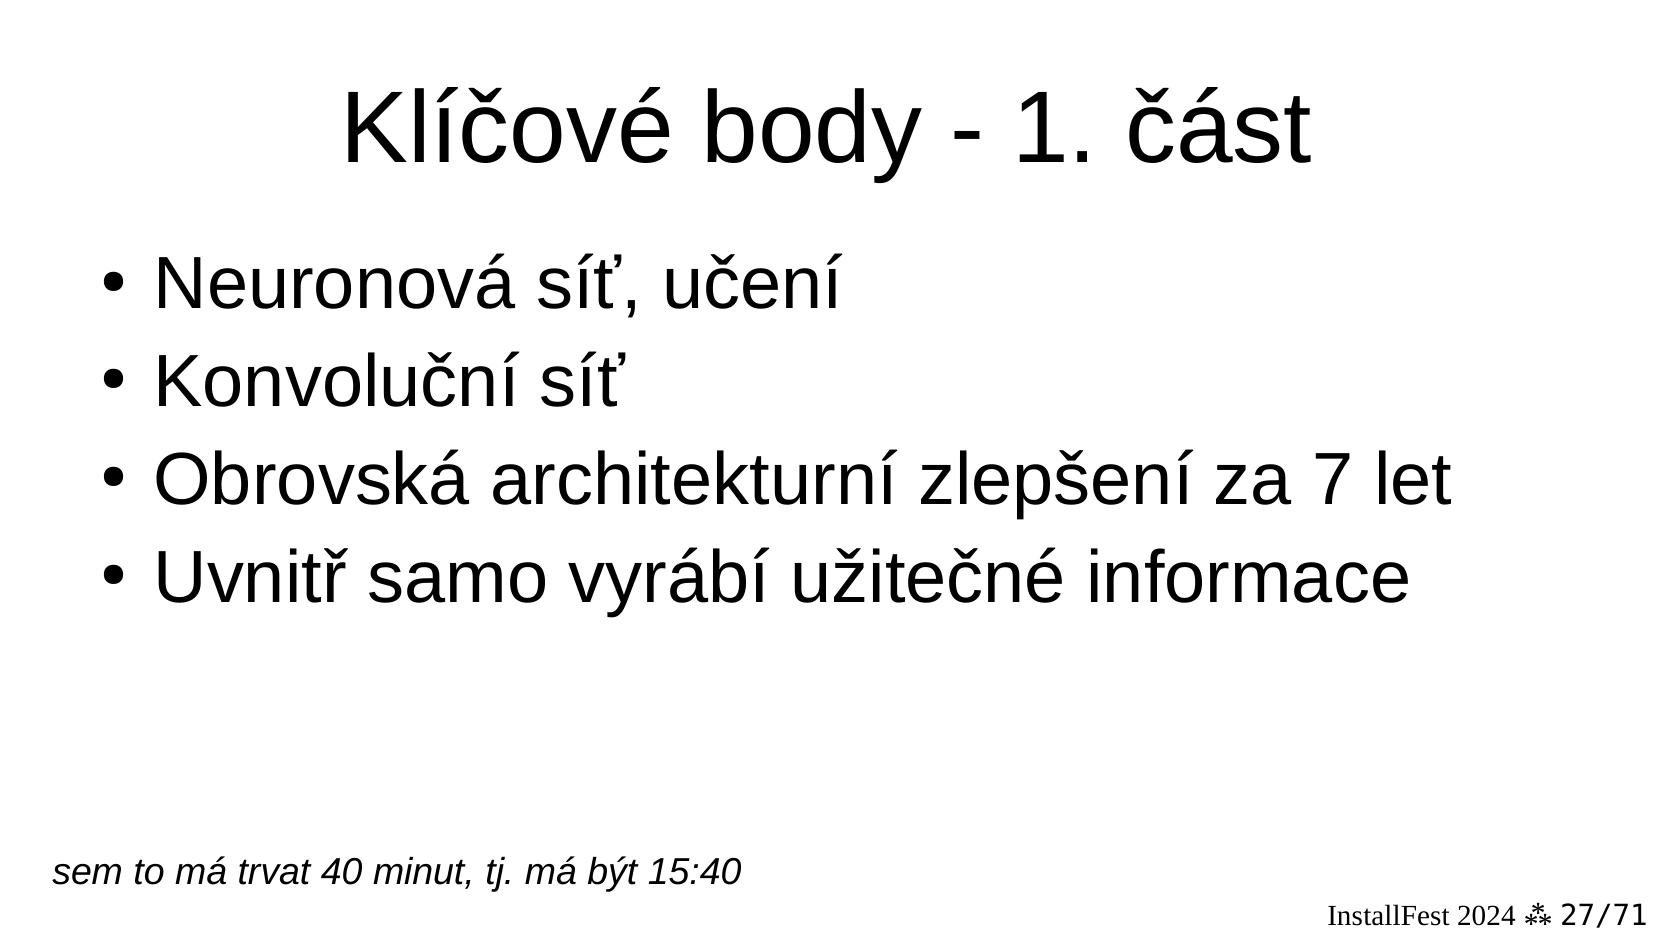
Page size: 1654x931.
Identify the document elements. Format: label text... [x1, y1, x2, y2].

list Neuronová síť, učení Konvoluční síť Obrovská architekturní zlepšení za 7 let Uvnitř samo vyrábí užitečné informace [82, 241, 1571, 842]
text_box sem to má trvat 40 minut, tj. má být 15:40 [37, 843, 757, 901]
title Klíčové body - 1. část [82, 41, 1571, 214]
